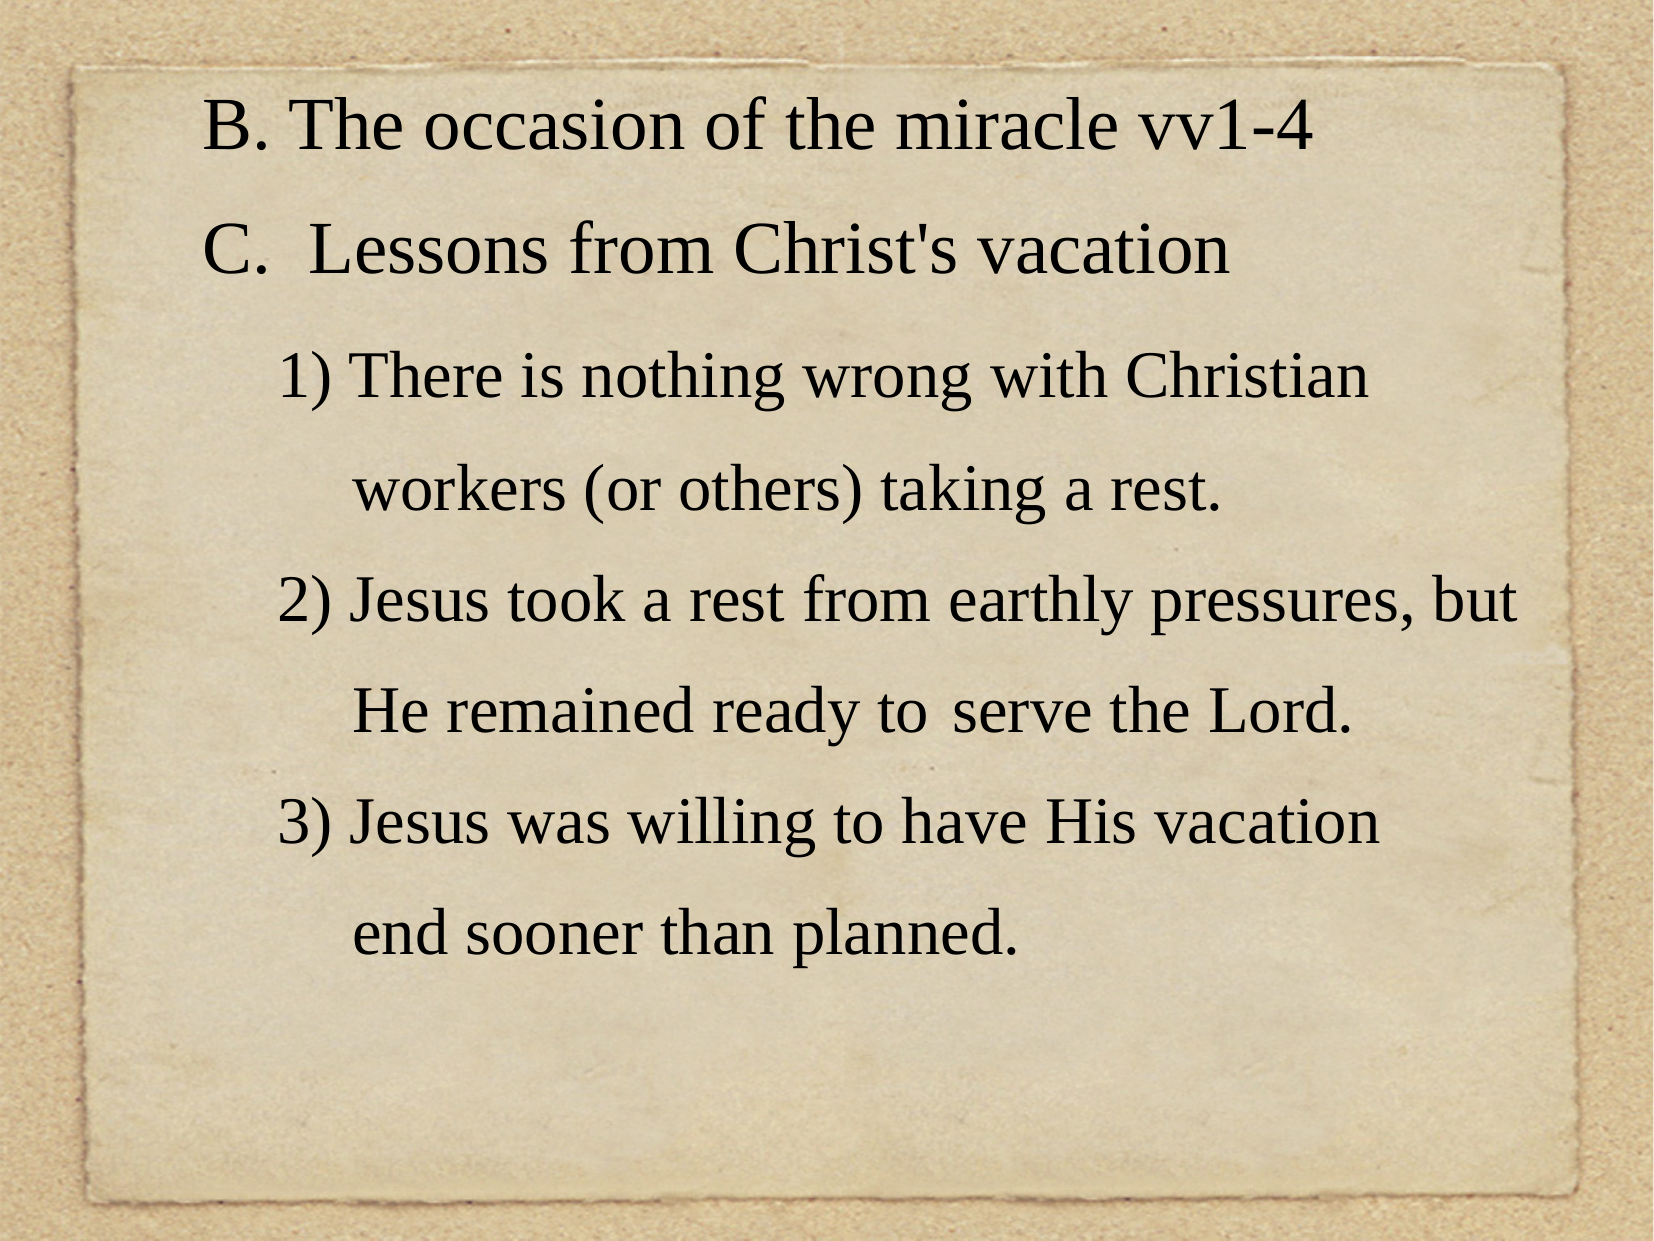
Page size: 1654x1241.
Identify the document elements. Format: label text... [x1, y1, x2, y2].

text_box B. The occasion of the miracle vv1-4 C. Lessons from Christ's vacation 1) There is nothing wrong with Christian workers (or others) taking a rest. 2) Jesus took a rest from earthly pressures, but He remained ready to serve the Lord. 3) Jesus was willing to have His vacation end sooner than planned. [112, 75, 1538, 1241]
picture [0, 0, 1654, 1241]
